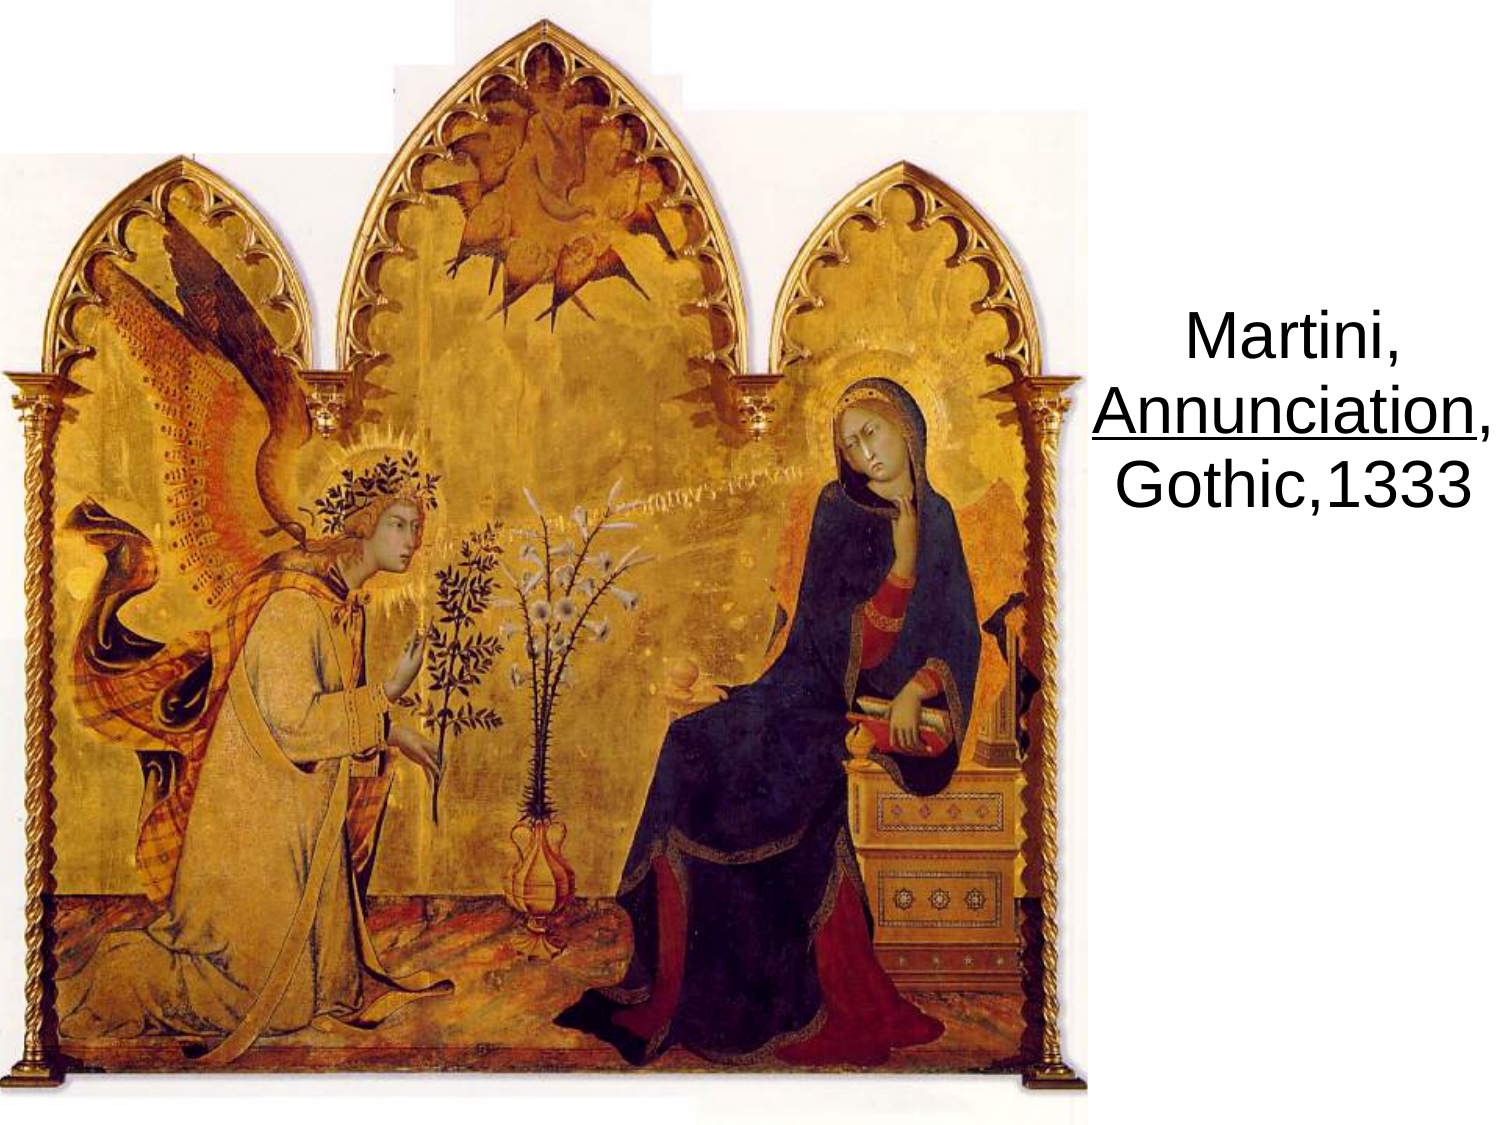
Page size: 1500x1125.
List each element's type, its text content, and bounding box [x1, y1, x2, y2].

picture [0, 0, 1088, 1125]
title Martini, Annunciation, Gothic,1333 [1088, 45, 1500, 776]
